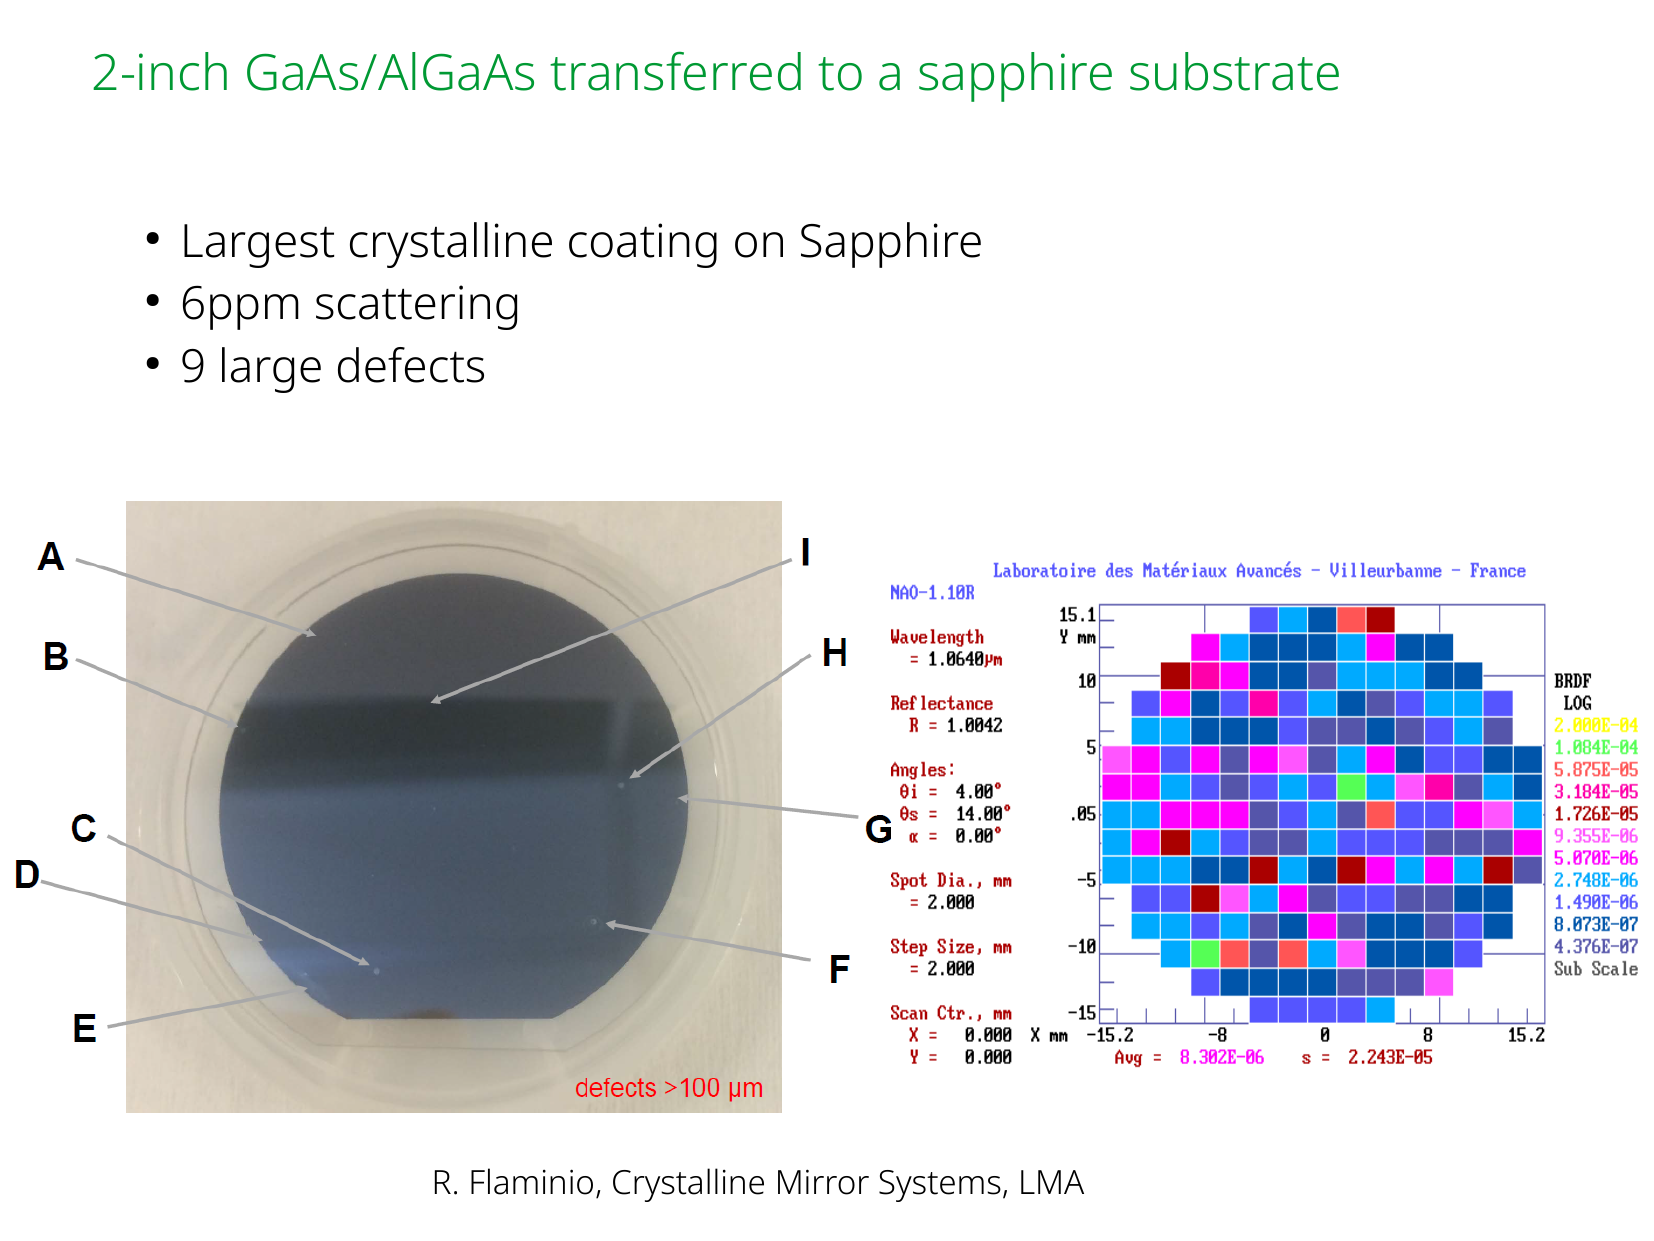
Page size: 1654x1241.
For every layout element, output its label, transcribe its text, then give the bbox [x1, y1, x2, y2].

text_box 2-inch GaAs/AlGaAs transferred to a sapphire substrate [76, 29, 1506, 107]
text_box Largest crystalline coating on Sapphire 6ppm scattering 9 large defects [129, 200, 1083, 386]
picture [11, 472, 1639, 1124]
text_box R. Flaminio, Crystalline Mirror Systems, LMA [416, 1151, 1176, 1208]
